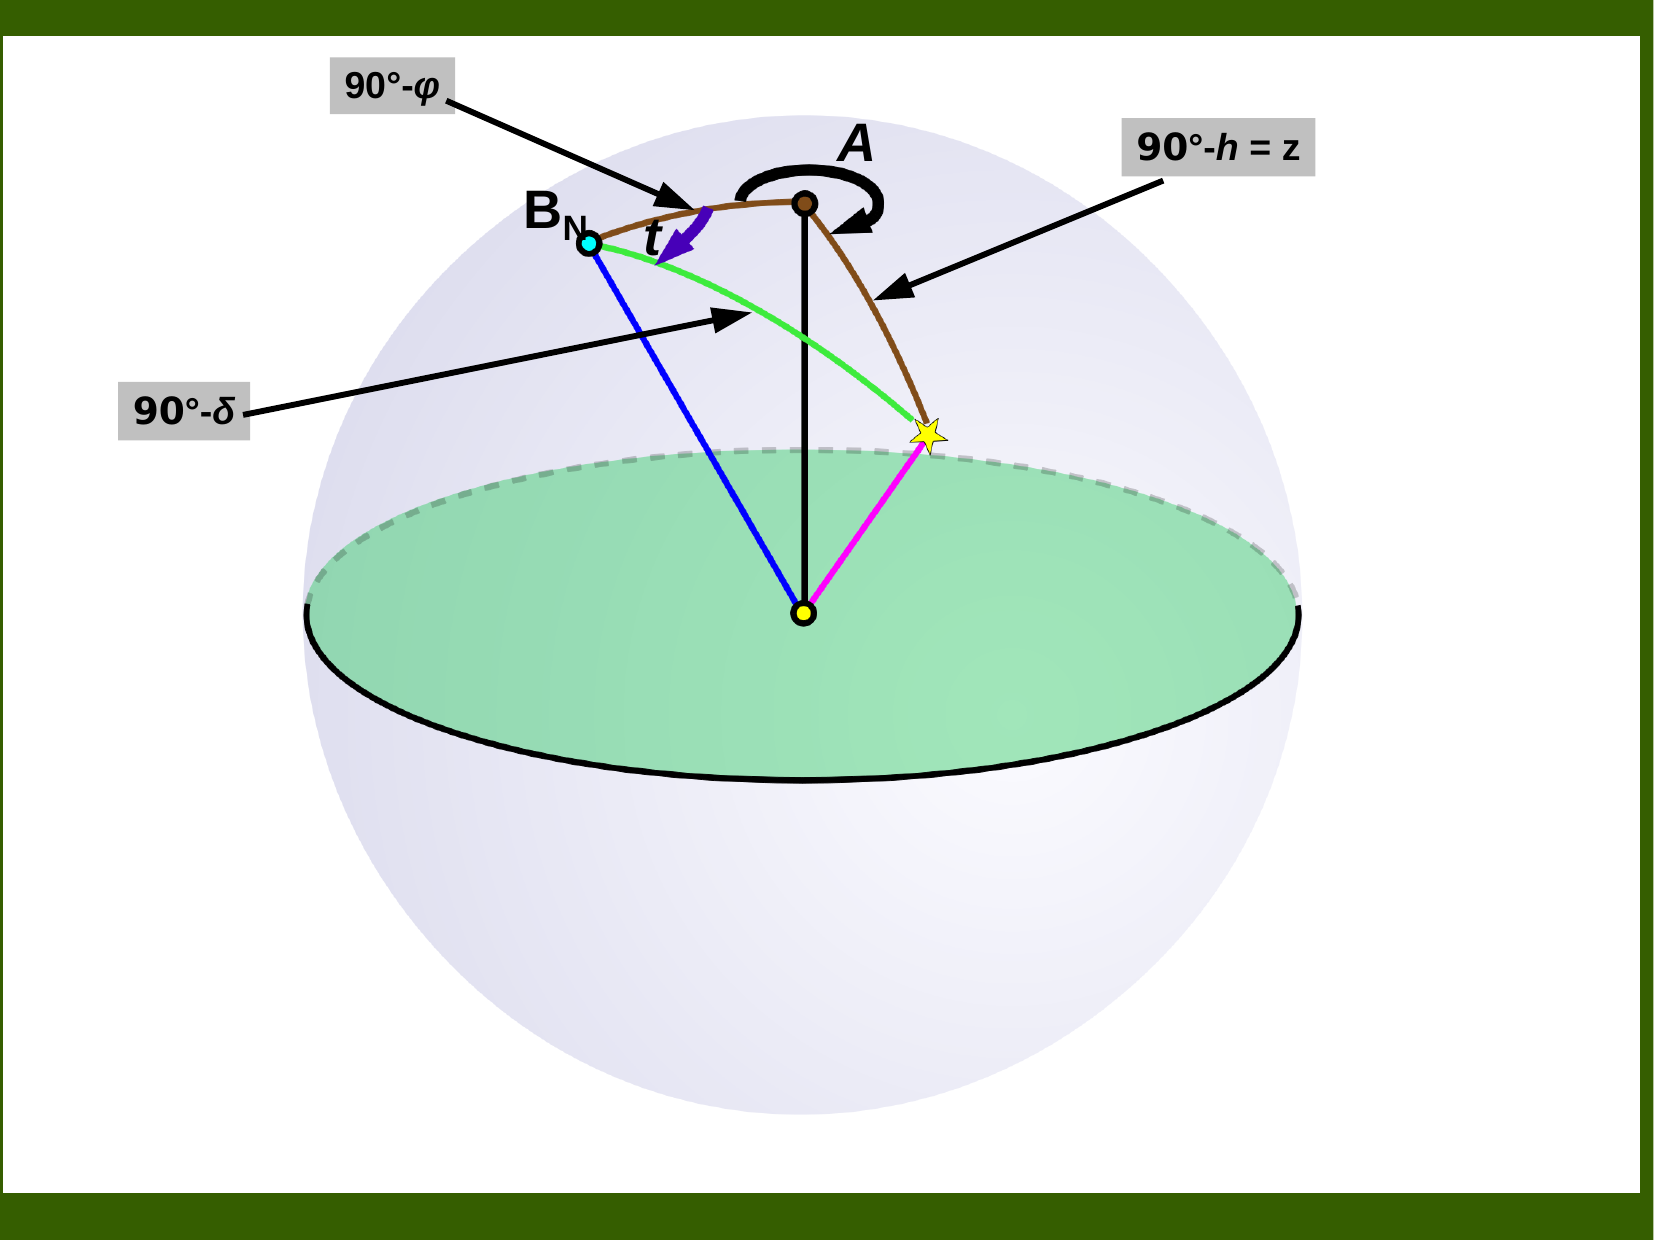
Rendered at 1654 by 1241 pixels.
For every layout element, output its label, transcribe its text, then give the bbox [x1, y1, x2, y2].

text_box A [822, 105, 892, 181]
text_box 90°-φ [329, 57, 456, 115]
text_box t [628, 199, 677, 275]
text_box BN [508, 172, 604, 255]
text_box 90°-h = z [1121, 118, 1316, 177]
text_box 90°-δ [118, 381, 251, 441]
picture [3, 36, 1640, 1193]
